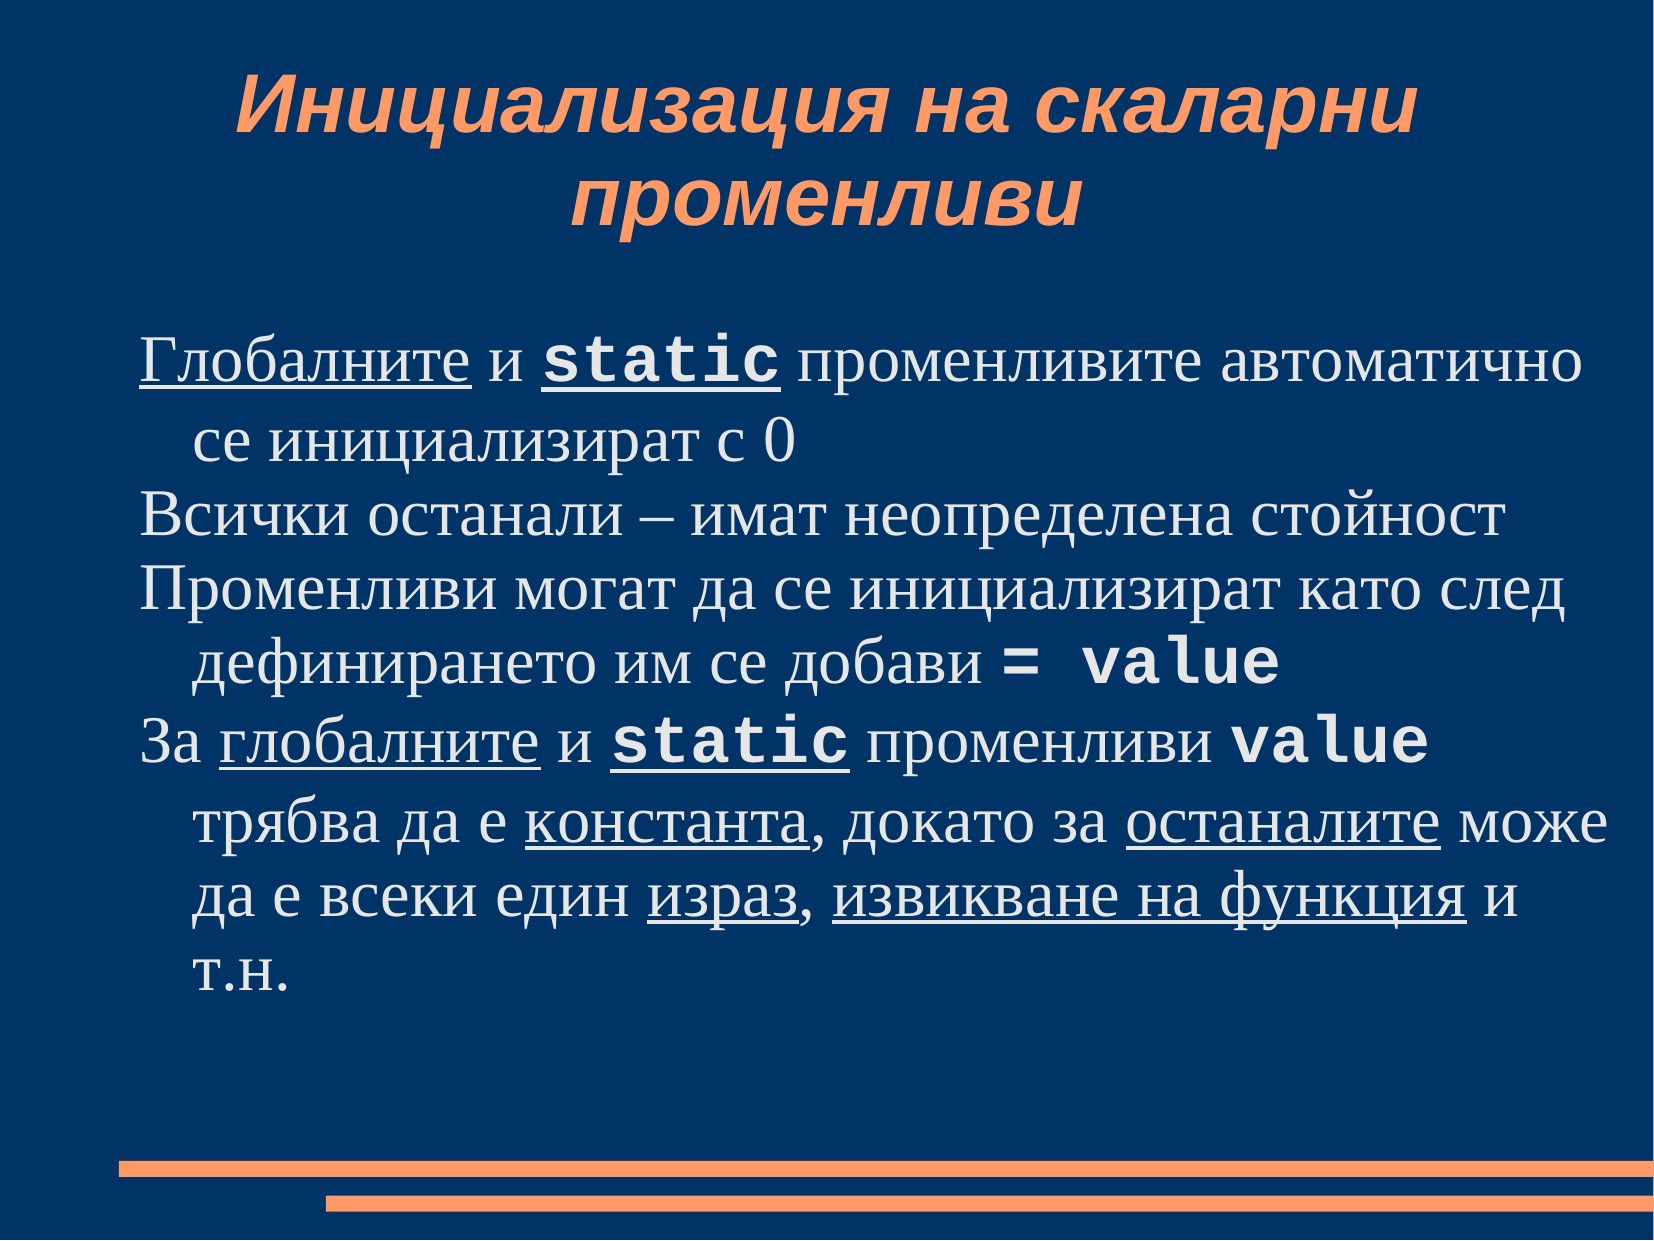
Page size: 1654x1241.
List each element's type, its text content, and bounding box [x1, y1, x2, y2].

list Глобалните и static променливите автоматично се инициализират с 0 Всички останали – имат неопределена стойност Променливи могат да се инициализират като след дефинирането им се добави = value За глобалните и static променливи value трябва да е константа, докато за останалите може да е всеки един израз, извикване на функция и т.н. [121, 322, 1626, 1006]
title Инициализация на скаларни променливи [121, 53, 1534, 247]
